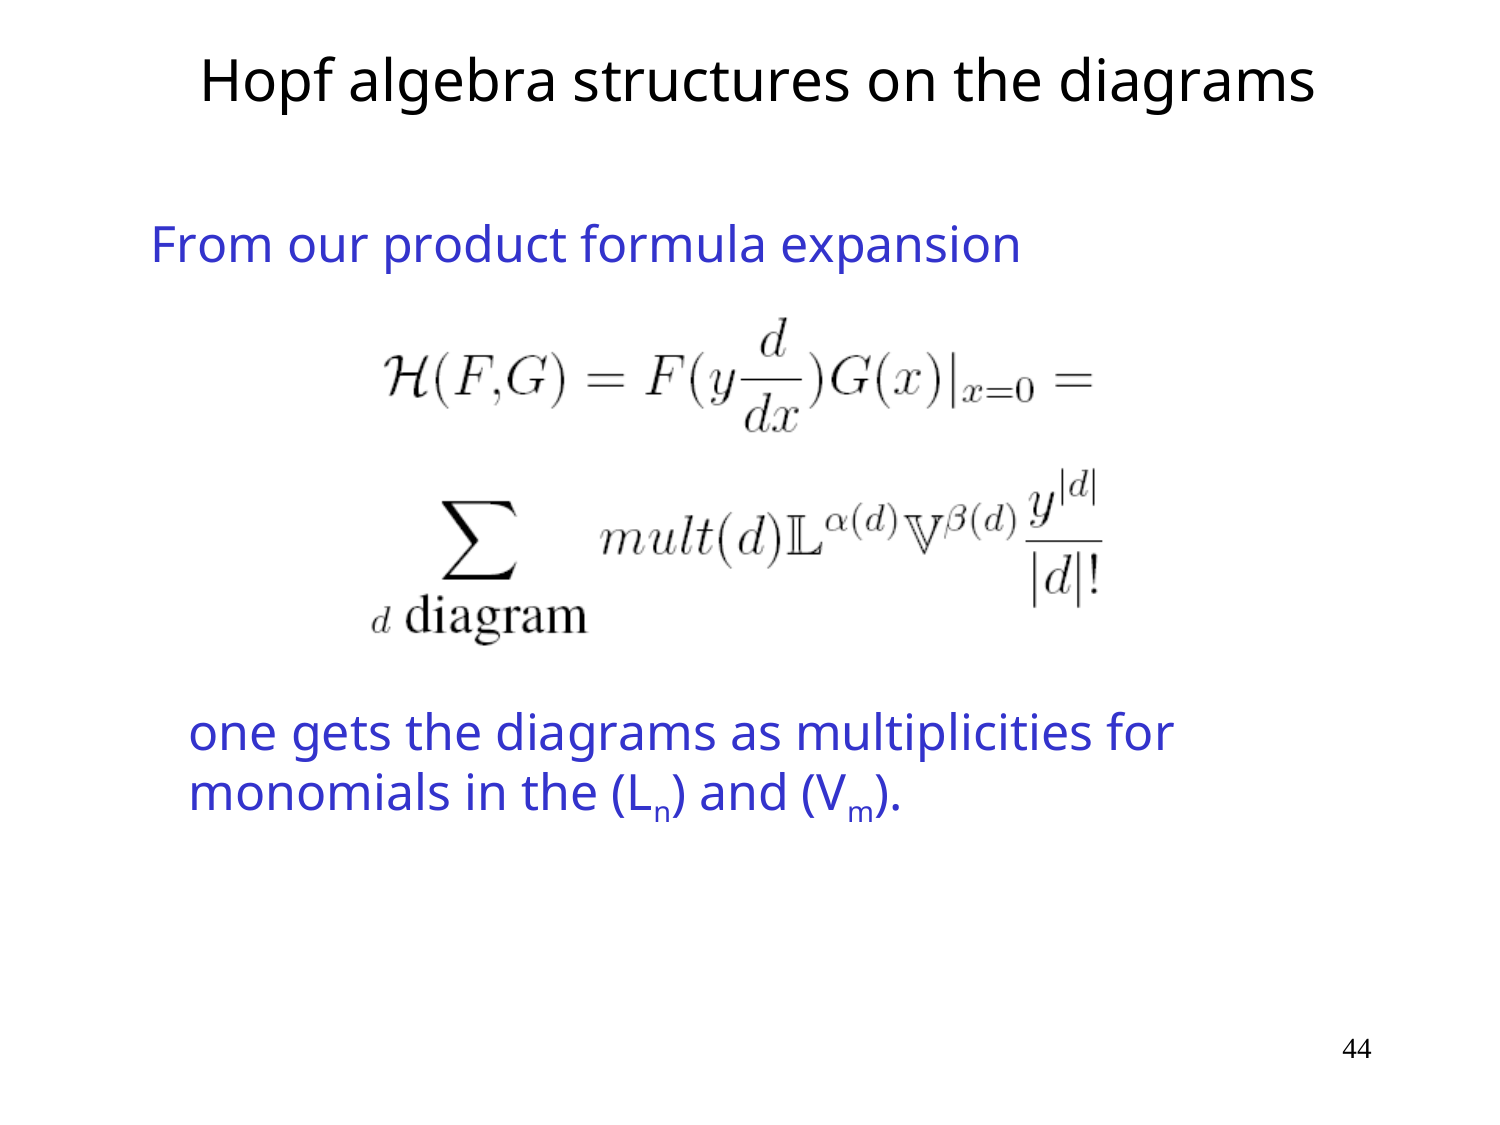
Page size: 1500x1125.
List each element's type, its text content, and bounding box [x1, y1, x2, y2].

picture [350, 299, 1126, 663]
text_box one gets the diagrams as multiplicities for monomials in the (Ln) and (Vm). [174, 692, 1204, 837]
text_box From our product formula expansion [135, 205, 1039, 281]
text_box Hopf algebra structures on the diagrams [27, 35, 1490, 122]
